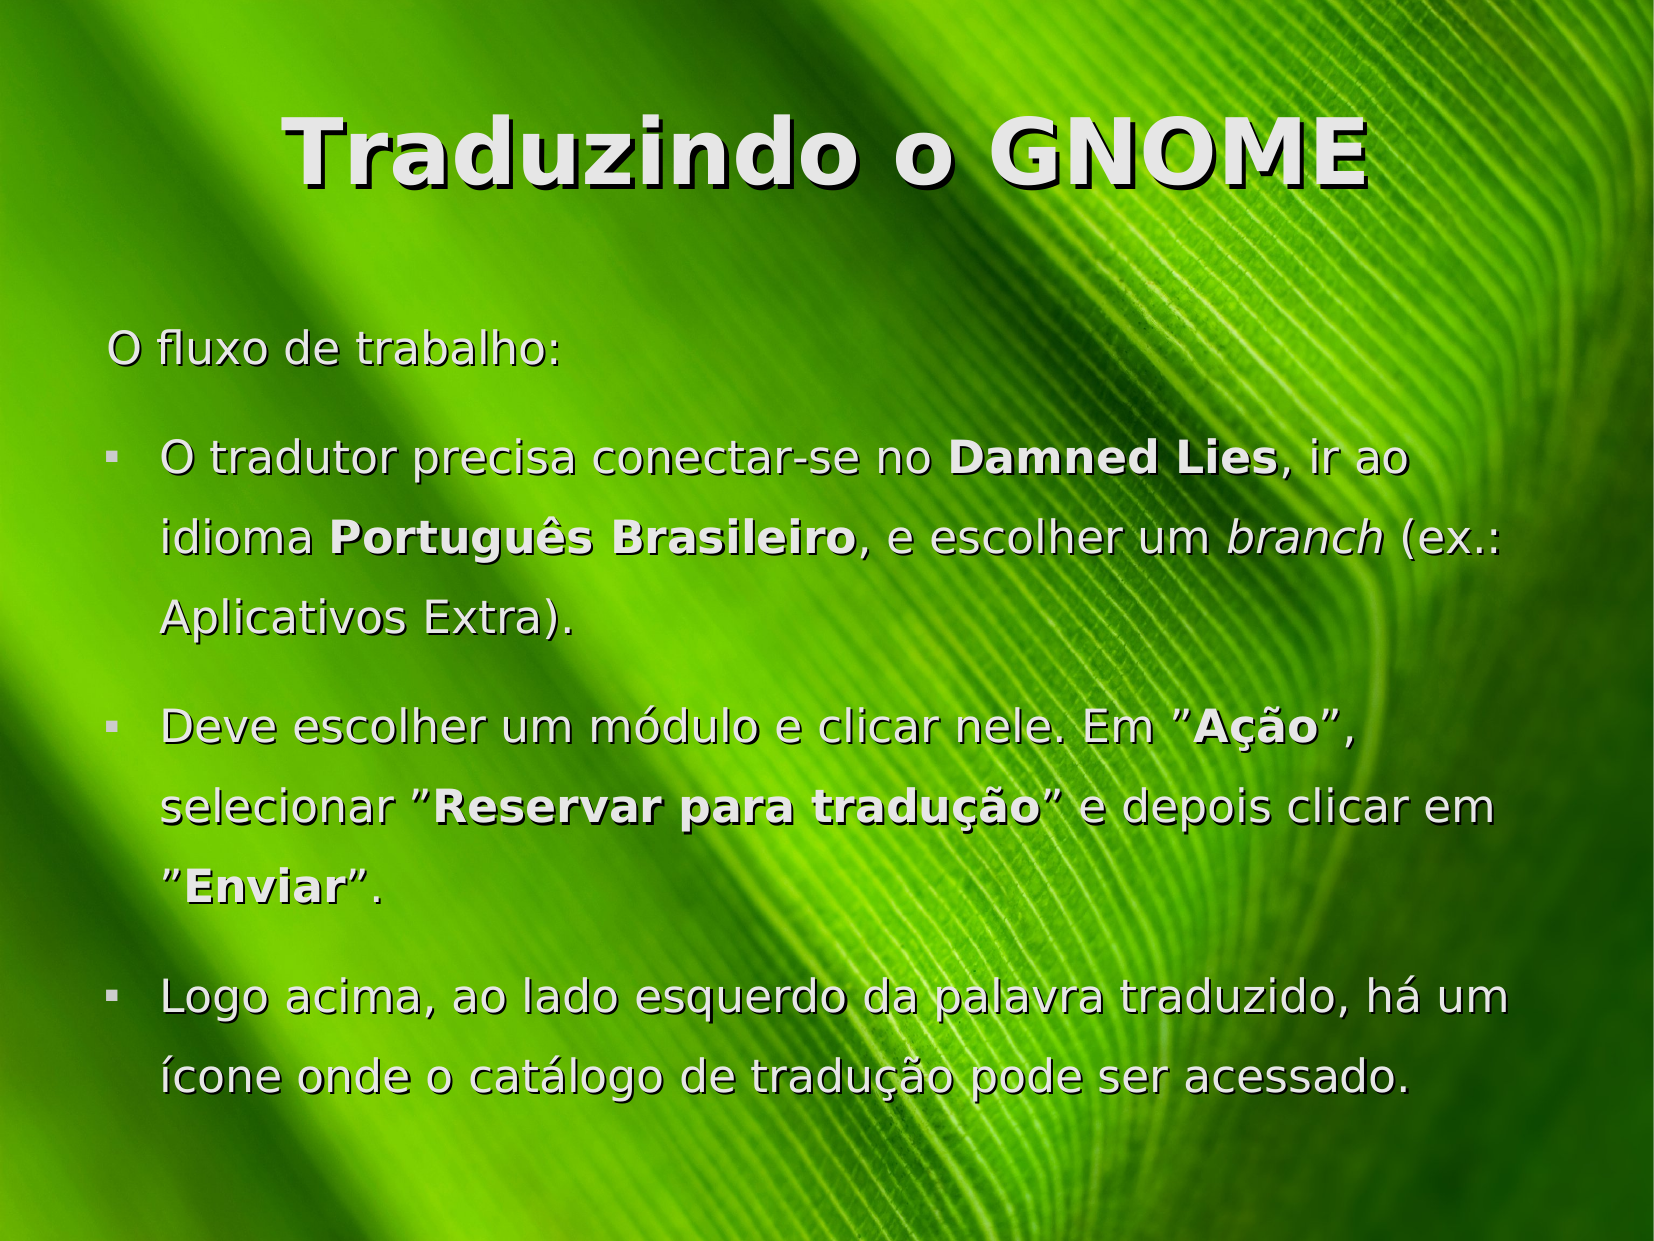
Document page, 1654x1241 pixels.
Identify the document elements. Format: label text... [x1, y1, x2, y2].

title Traduzindo o GNOME [82, 49, 1571, 257]
list O fluxo de trabalho: O tradutor precisa conectar-se no Damned Lies, ir ao idioma Português Brasileiro, e escolher um branch (ex.: Aplicativos Extra). Deve escolher um módulo e clicar nele. Em ”Ação”, selecionar ”Reservar para tradução” e depois clicar em ”Enviar”. Logo acima, ao lado esquerdo da palavra traduzido, há um ícone onde o catálogo de tradução pode ser acessado. [88, 295, 1577, 1140]
picture [0, 0, 1654, 1241]
